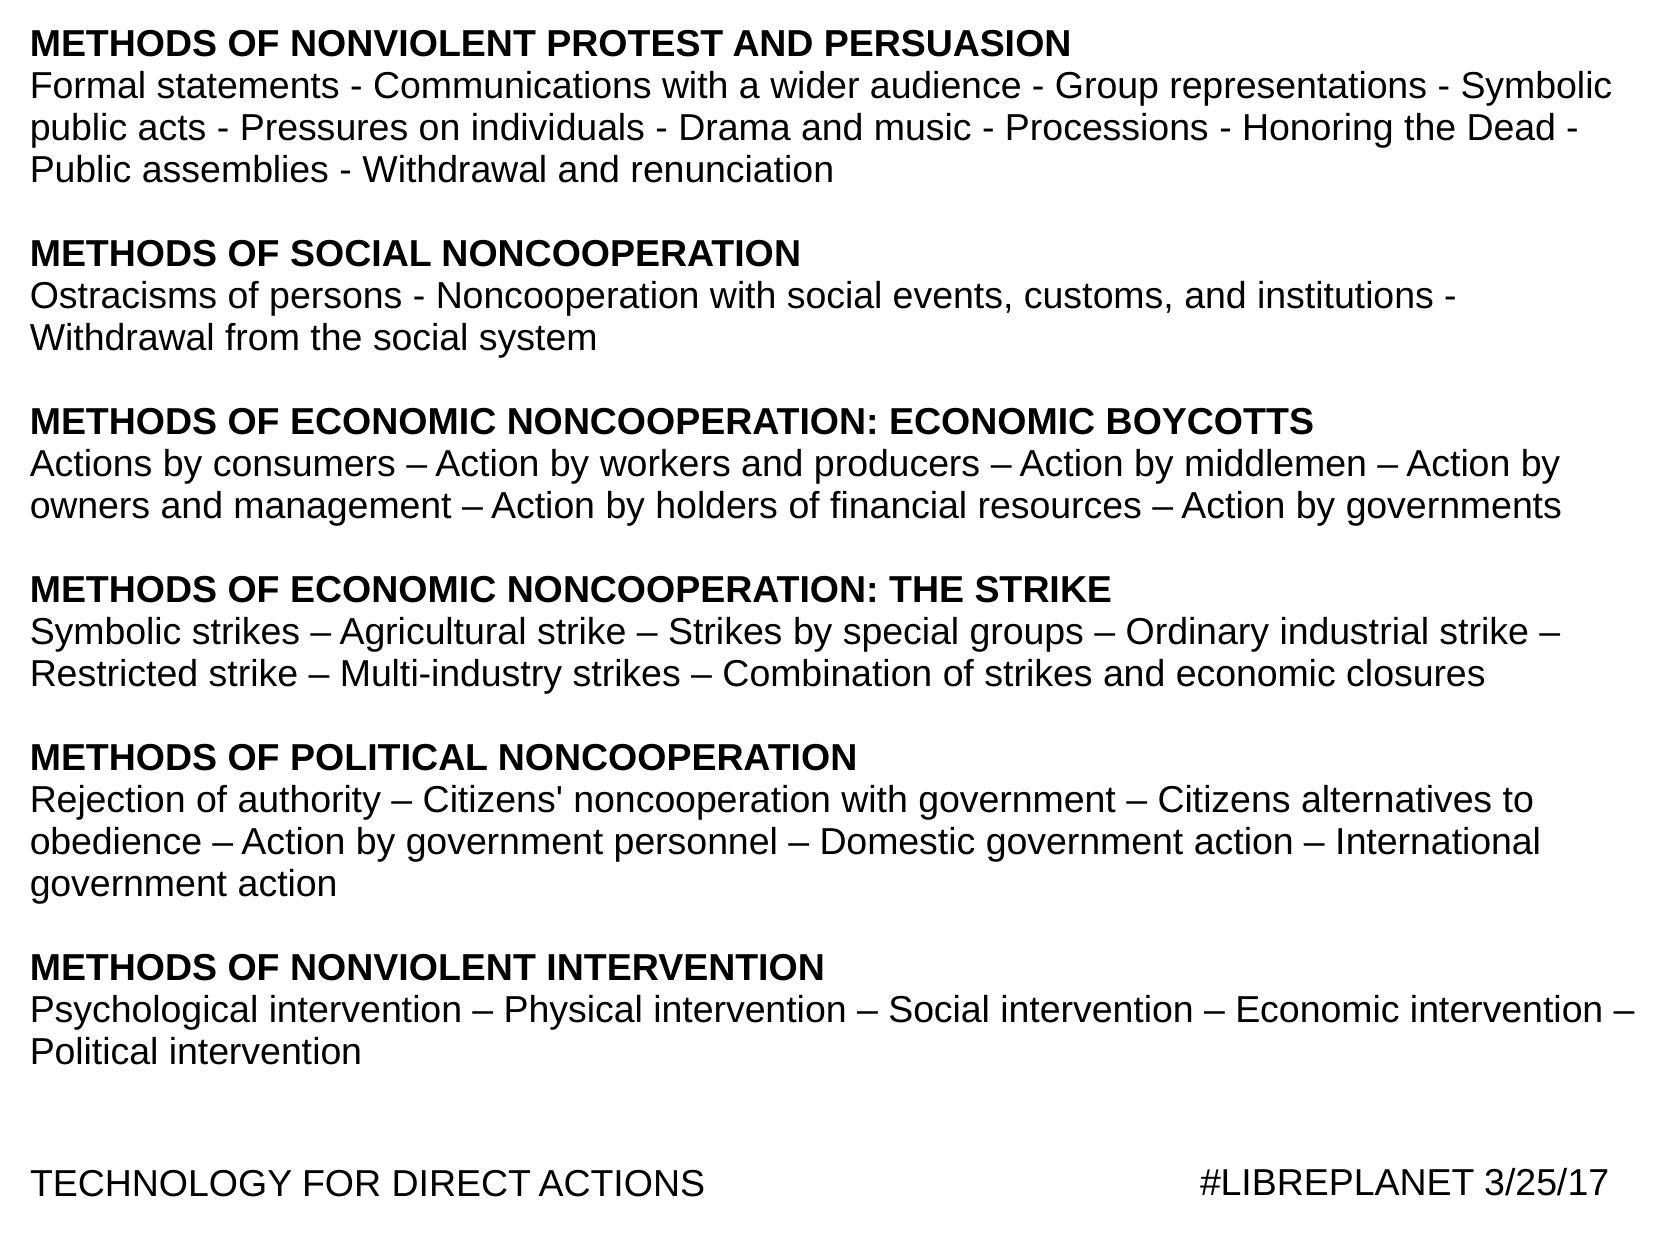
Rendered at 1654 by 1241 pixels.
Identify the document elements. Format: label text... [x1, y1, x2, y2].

title TECHNOLOGY FOR DIRECT ACTIONS [30, 1140, 736, 1228]
text_box METHODS OF NONVIOLENT PROTEST AND PERSUASION Formal statements - Communications with a wider audience - Group representations - Symbolic public acts - Pressures on individuals - Drama and music - Processions - Honoring the Dead - Public assemblies - Withdrawal and renunciation METHODS OF SOCIAL NONCOOPERATION Ostracisms of persons - Noncooperation with social events, customs, and institutions - Withdrawal from the social system METHODS OF ECONOMIC NONCOOPERATION: ECONOMIC BOYCOTTS Actions by consumers – Action by workers and producers – Action by middlemen – Action by owners and management – Action by holders of financial resources – Action by governments METHODS OF ECONOMIC NONCOOPERATION: THE STRIKE Symbolic strikes – Agricultural strike – Strikes by special groups – Ordinary industrial strike – Restricted strike – Multi-industry strikes – Combination of strikes and economic closures METHODS OF POLITICAL NONCOOPERATION Rejection of authority – Citizens' noncooperation with government – Citizens alternatives to obedience – Action by government personnel – Domestic government action – International government action METHODS OF NONVIOLENT INTERVENTION Psychological intervention – Physical intervention – Social intervention – Economic intervention – Political intervention [15, 15, 1654, 1096]
subtitle #LIBREPLANET 3/25/17 [1200, 1150, 1628, 1216]
